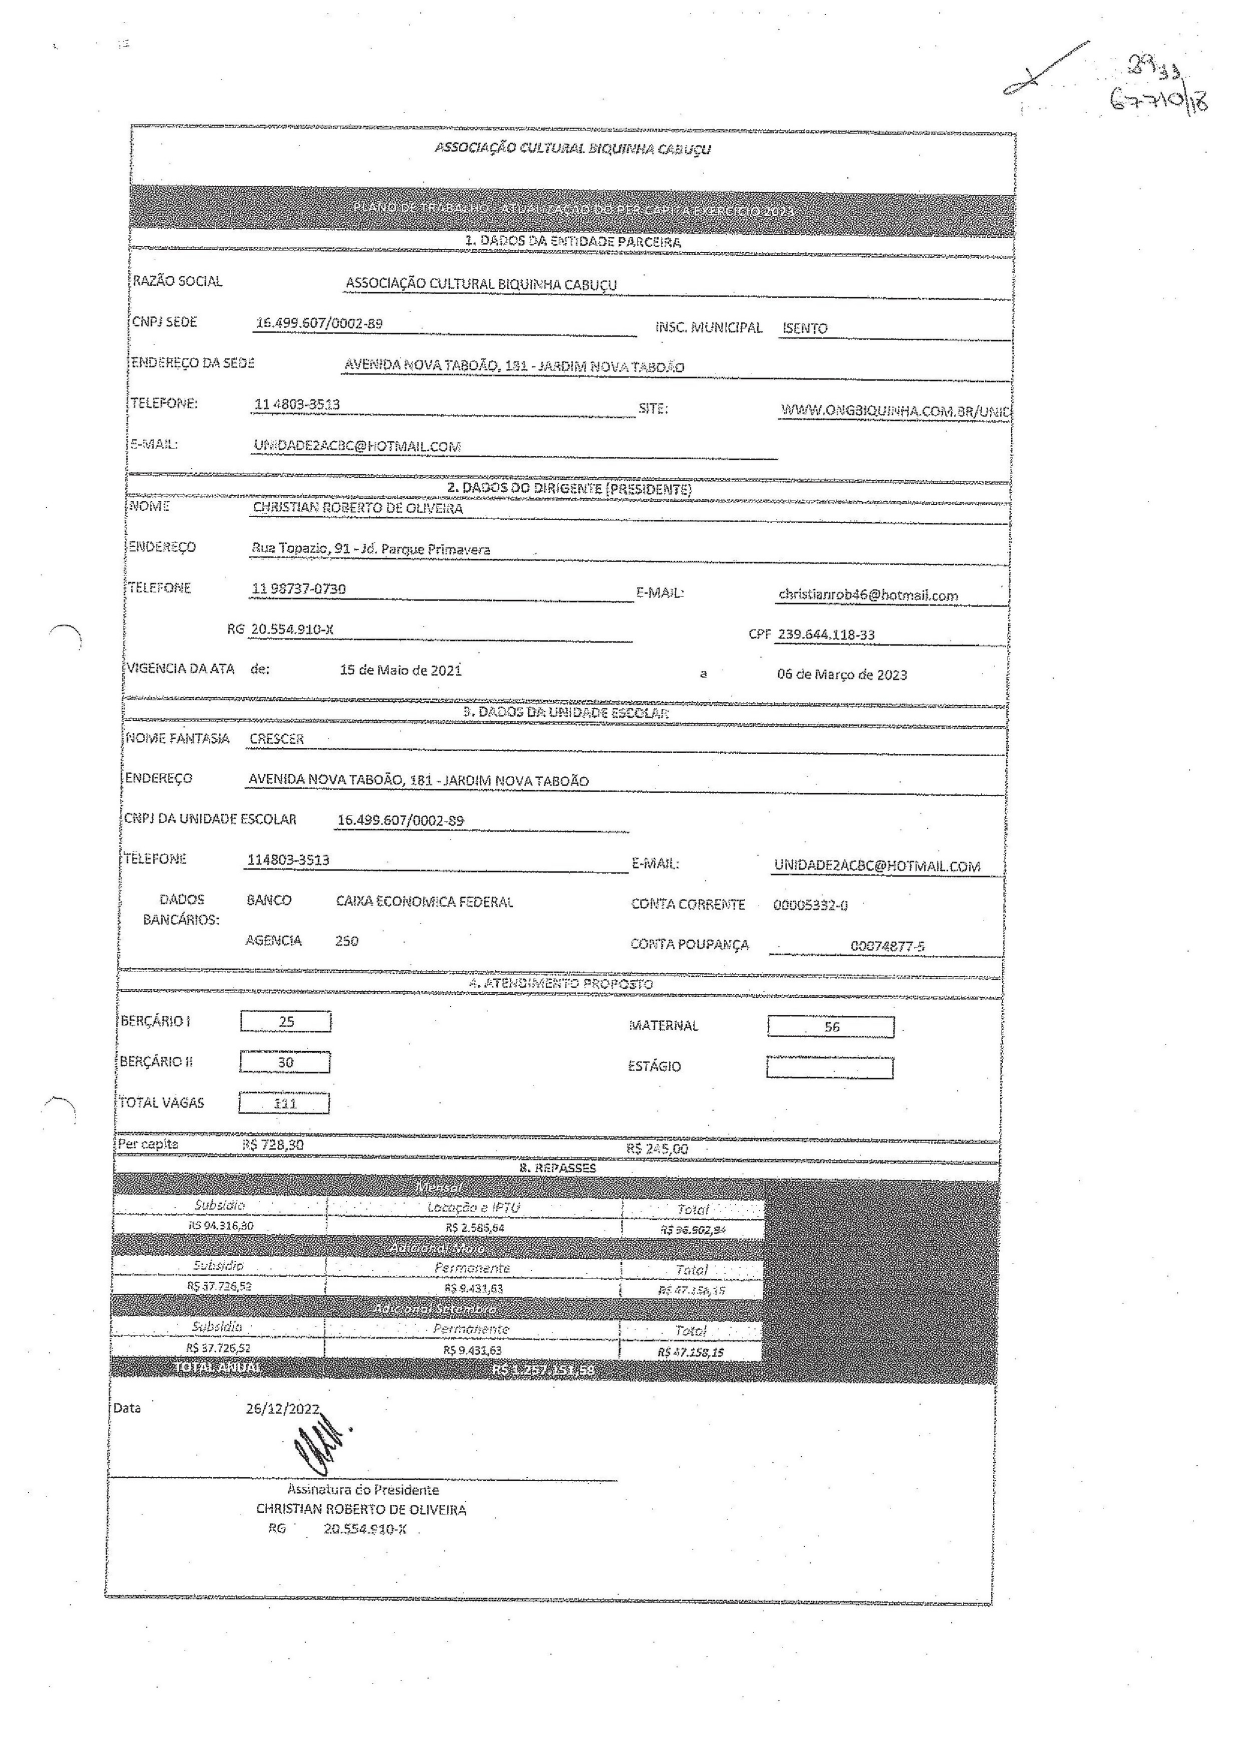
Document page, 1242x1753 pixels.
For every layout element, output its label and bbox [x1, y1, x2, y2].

text_box [0, 2, 1240, 1752]
